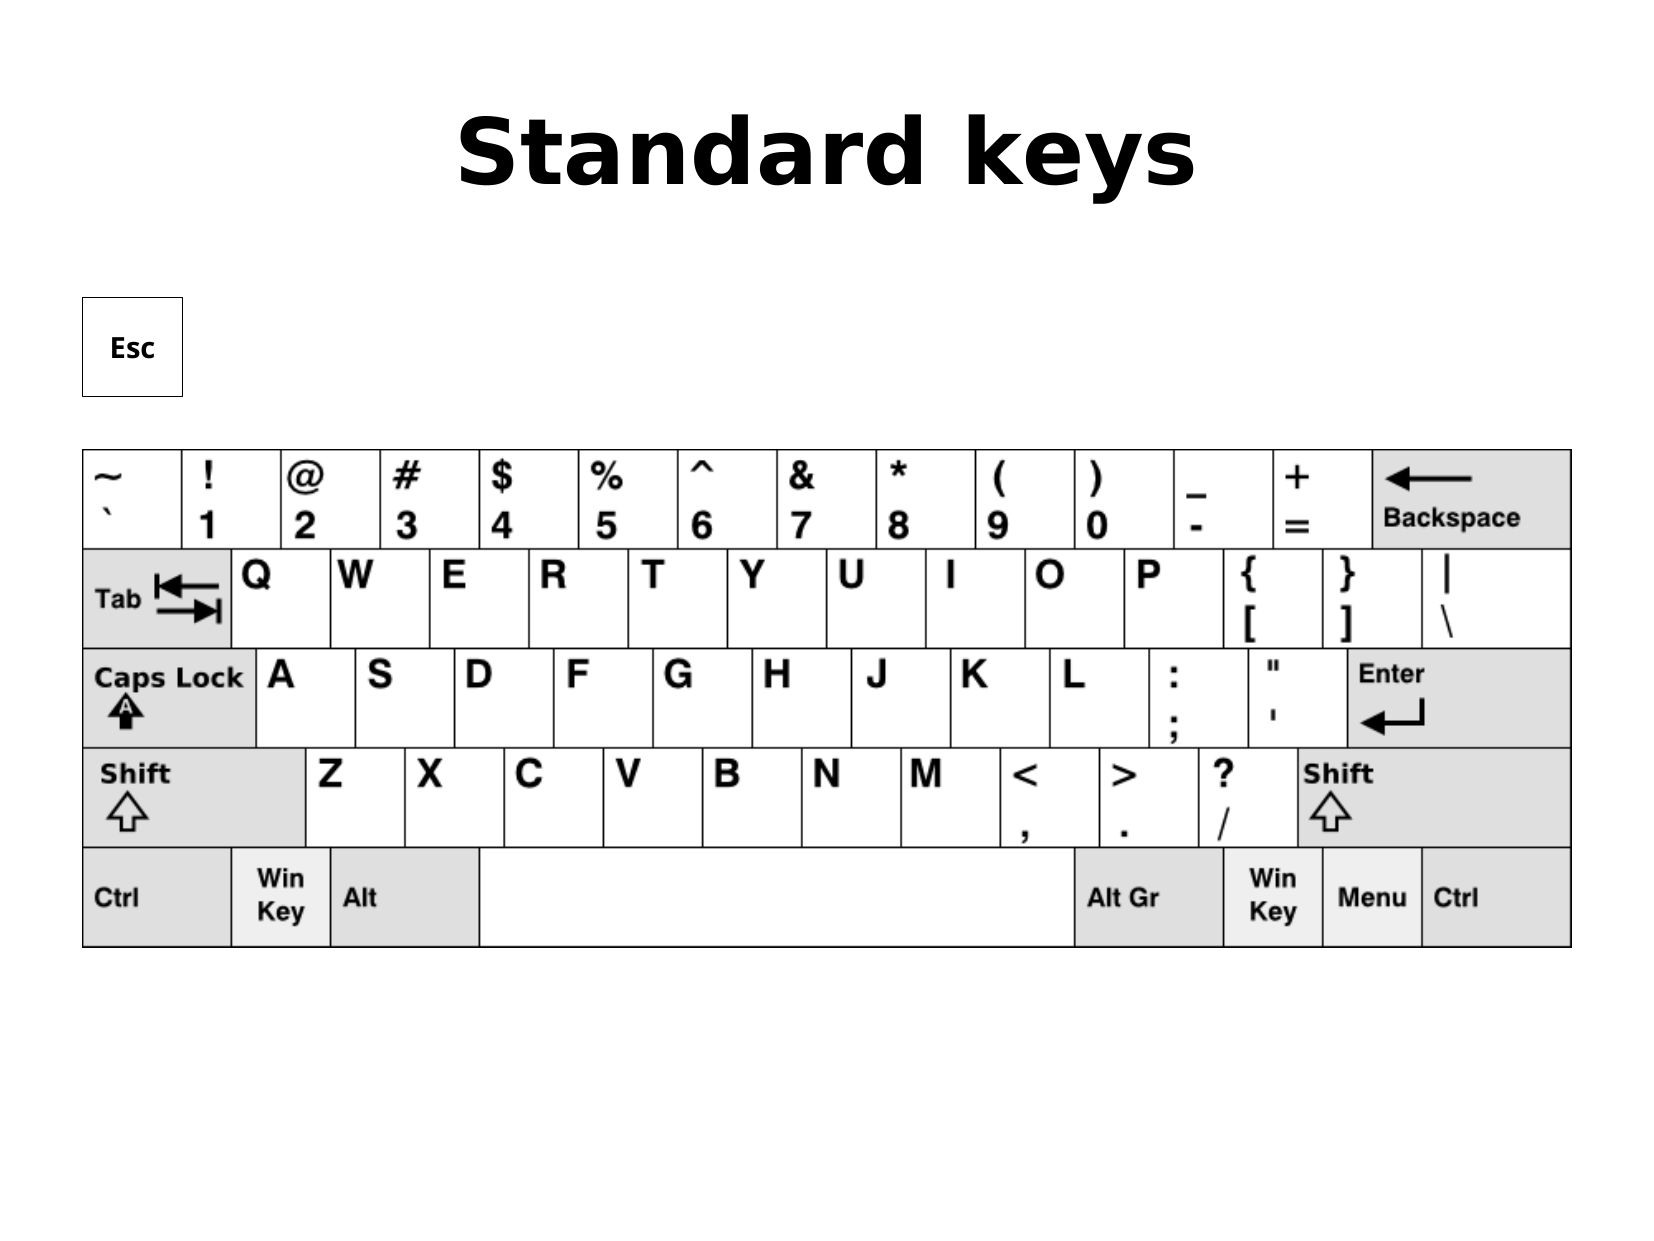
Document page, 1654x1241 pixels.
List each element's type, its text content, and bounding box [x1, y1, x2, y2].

text_box Esc [82, 297, 183, 397]
title Standard keys [82, 49, 1571, 257]
picture [82, 449, 1572, 948]
